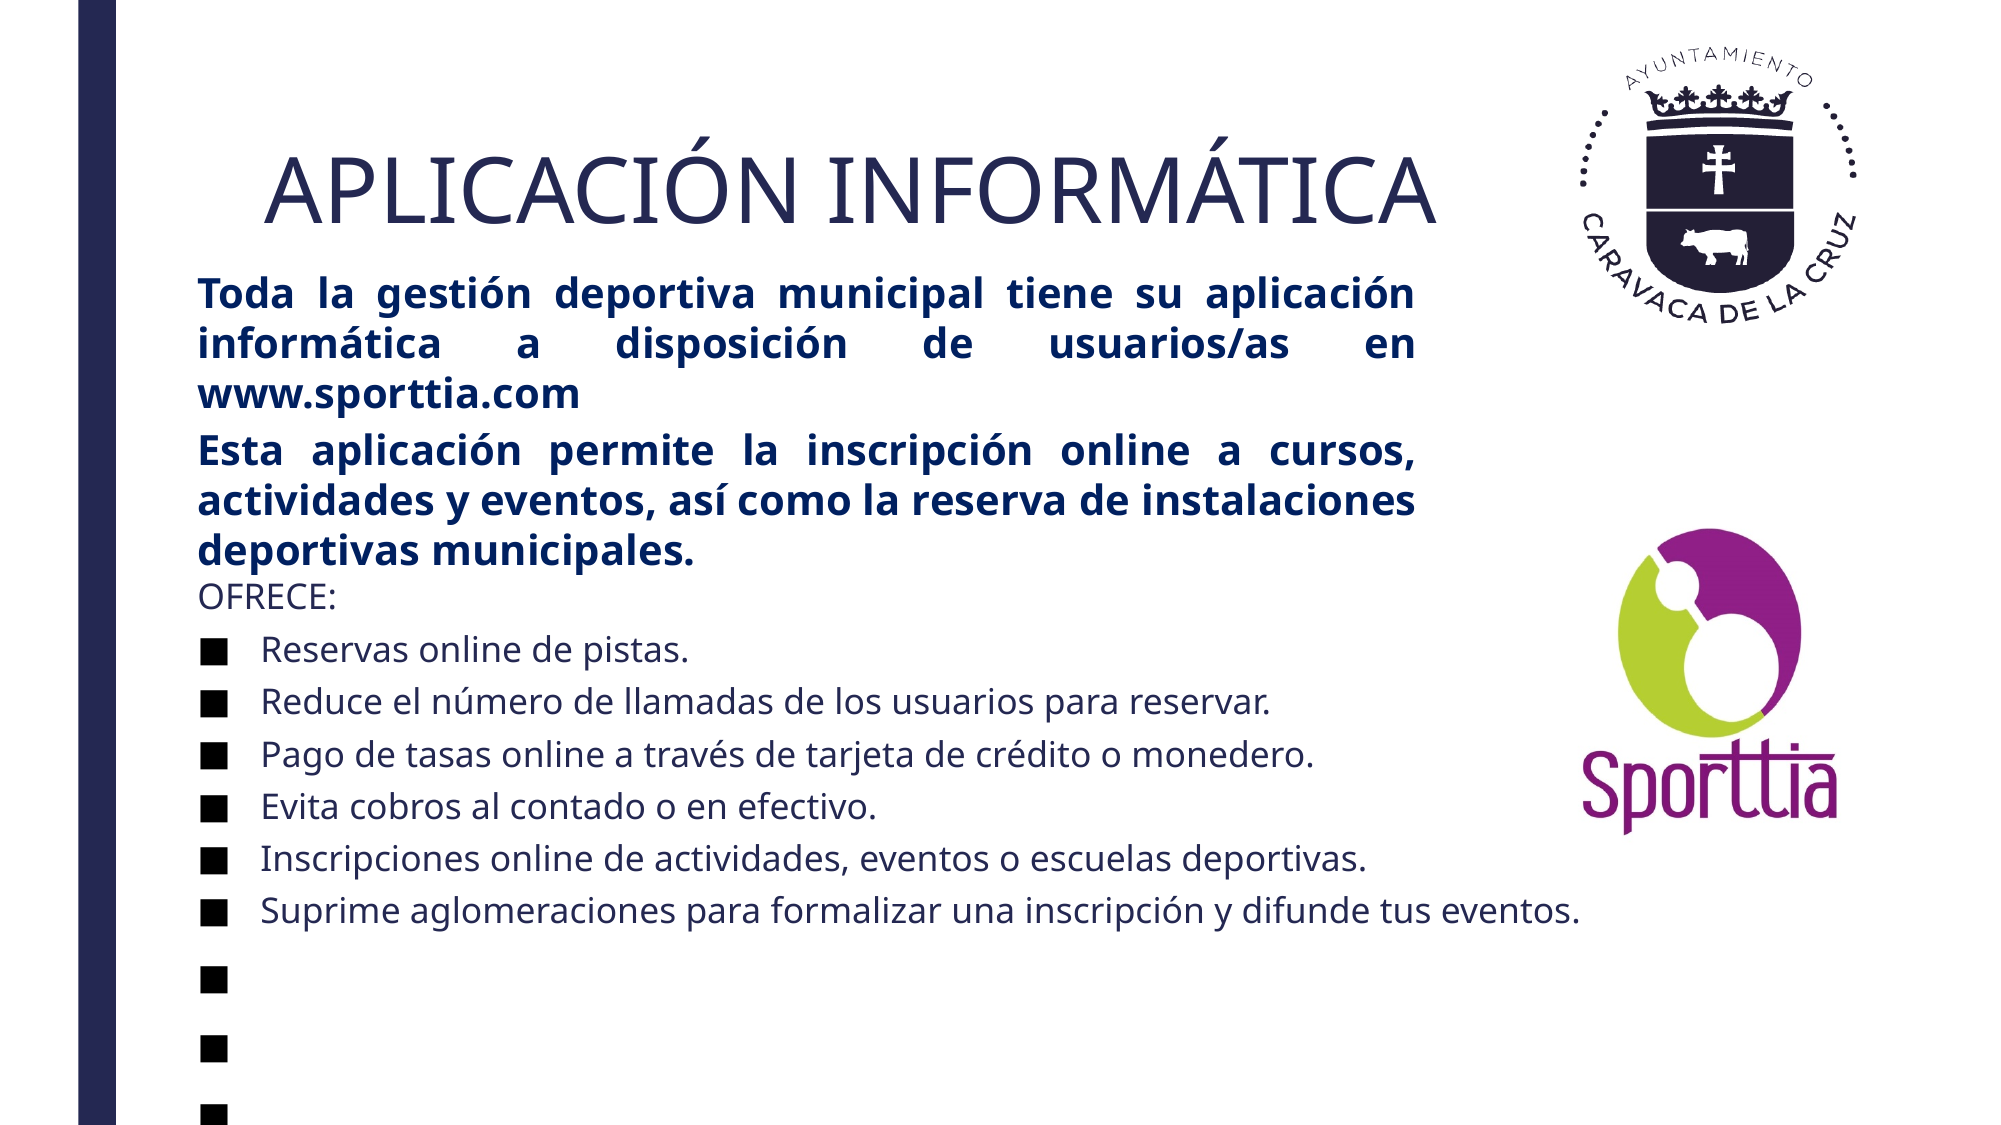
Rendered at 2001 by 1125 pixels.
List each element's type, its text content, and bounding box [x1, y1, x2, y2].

list OFRECE: Reservas online de pistas. Reduce el número de llamadas de los usuarios para reservar. Pago de tasas online a través de tarjeta de crédito o monedero. Evita cobros al contado o en efectivo. Inscripciones online de actividades, eventos o escuelas deportivas. Suprime aglomeraciones para formalizar una inscripción y difunde tus eventos. [182, 577, 2000, 986]
picture [1573, 44, 1864, 331]
text_box Toda la gestión deportiva municipal tiene su aplicación informática a disposición de usuarios/as en www.sporttia.com Esta aplicación permite la inscripción online a cursos, actividades y eventos, así como la reserva de instalaciones deportivas municipales. [182, 259, 1433, 577]
text_box APLICACIÓN INFORMÁTICA [249, 137, 1825, 382]
picture [1545, 473, 1891, 890]
